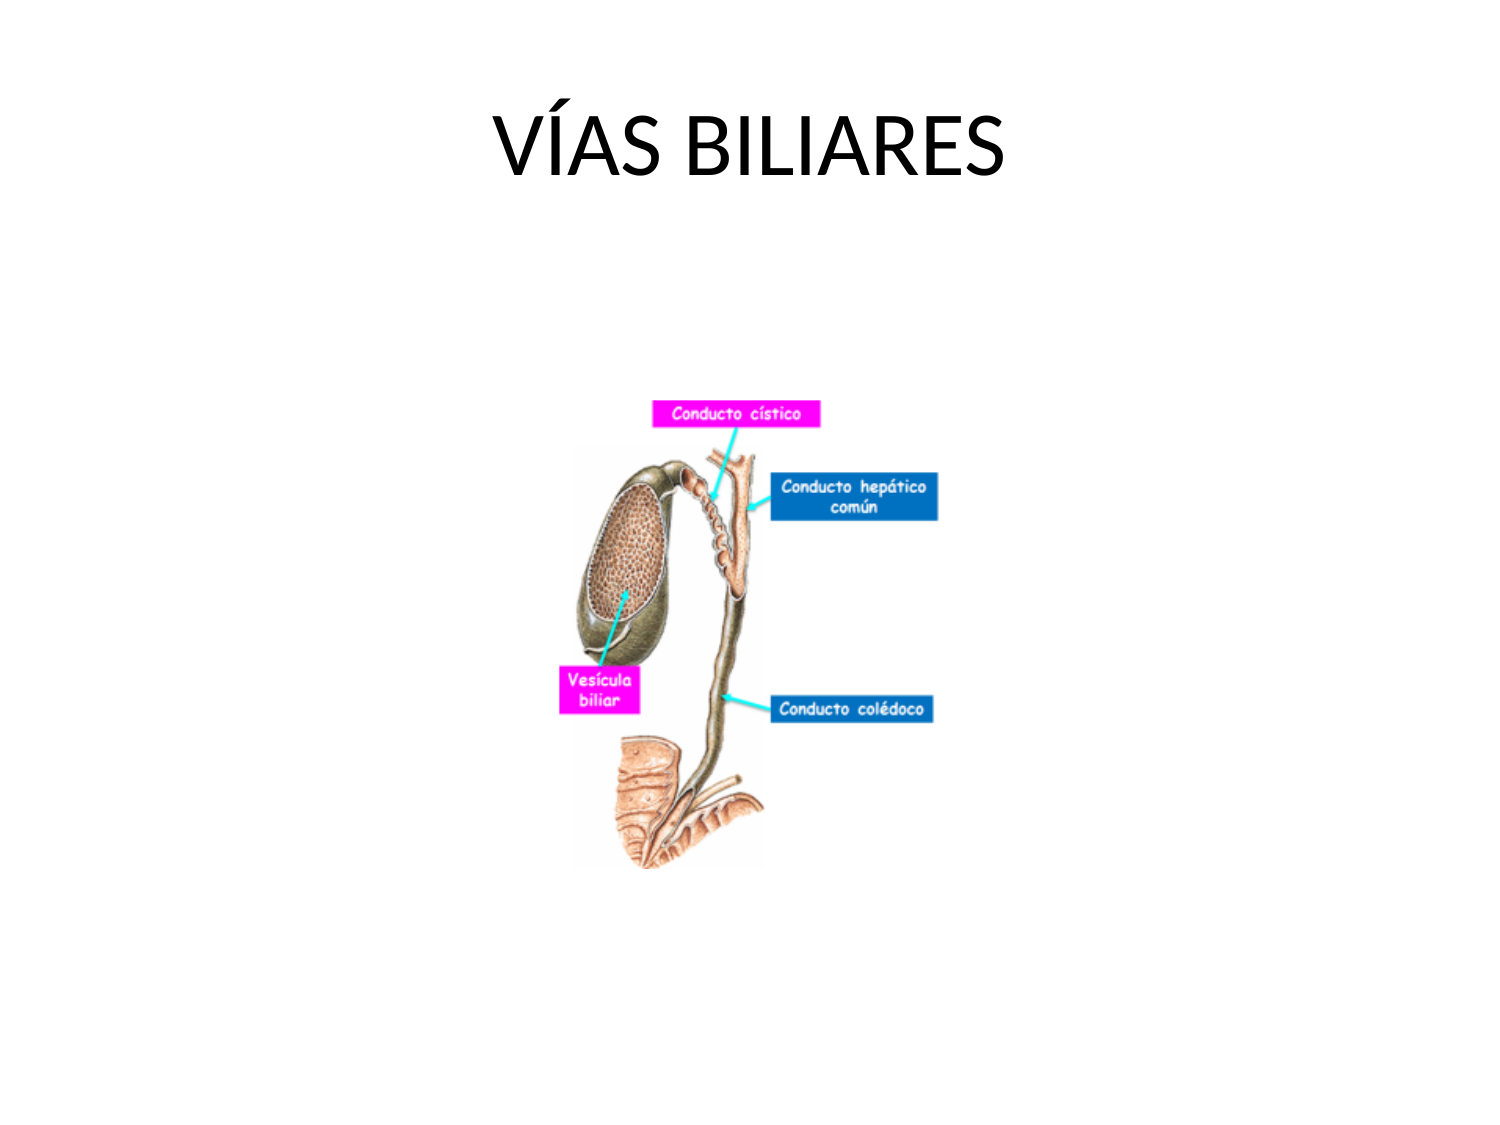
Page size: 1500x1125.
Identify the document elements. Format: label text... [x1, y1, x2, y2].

title VÍAS BILIARES [75, 45, 1425, 233]
picture [558, 399, 942, 869]
